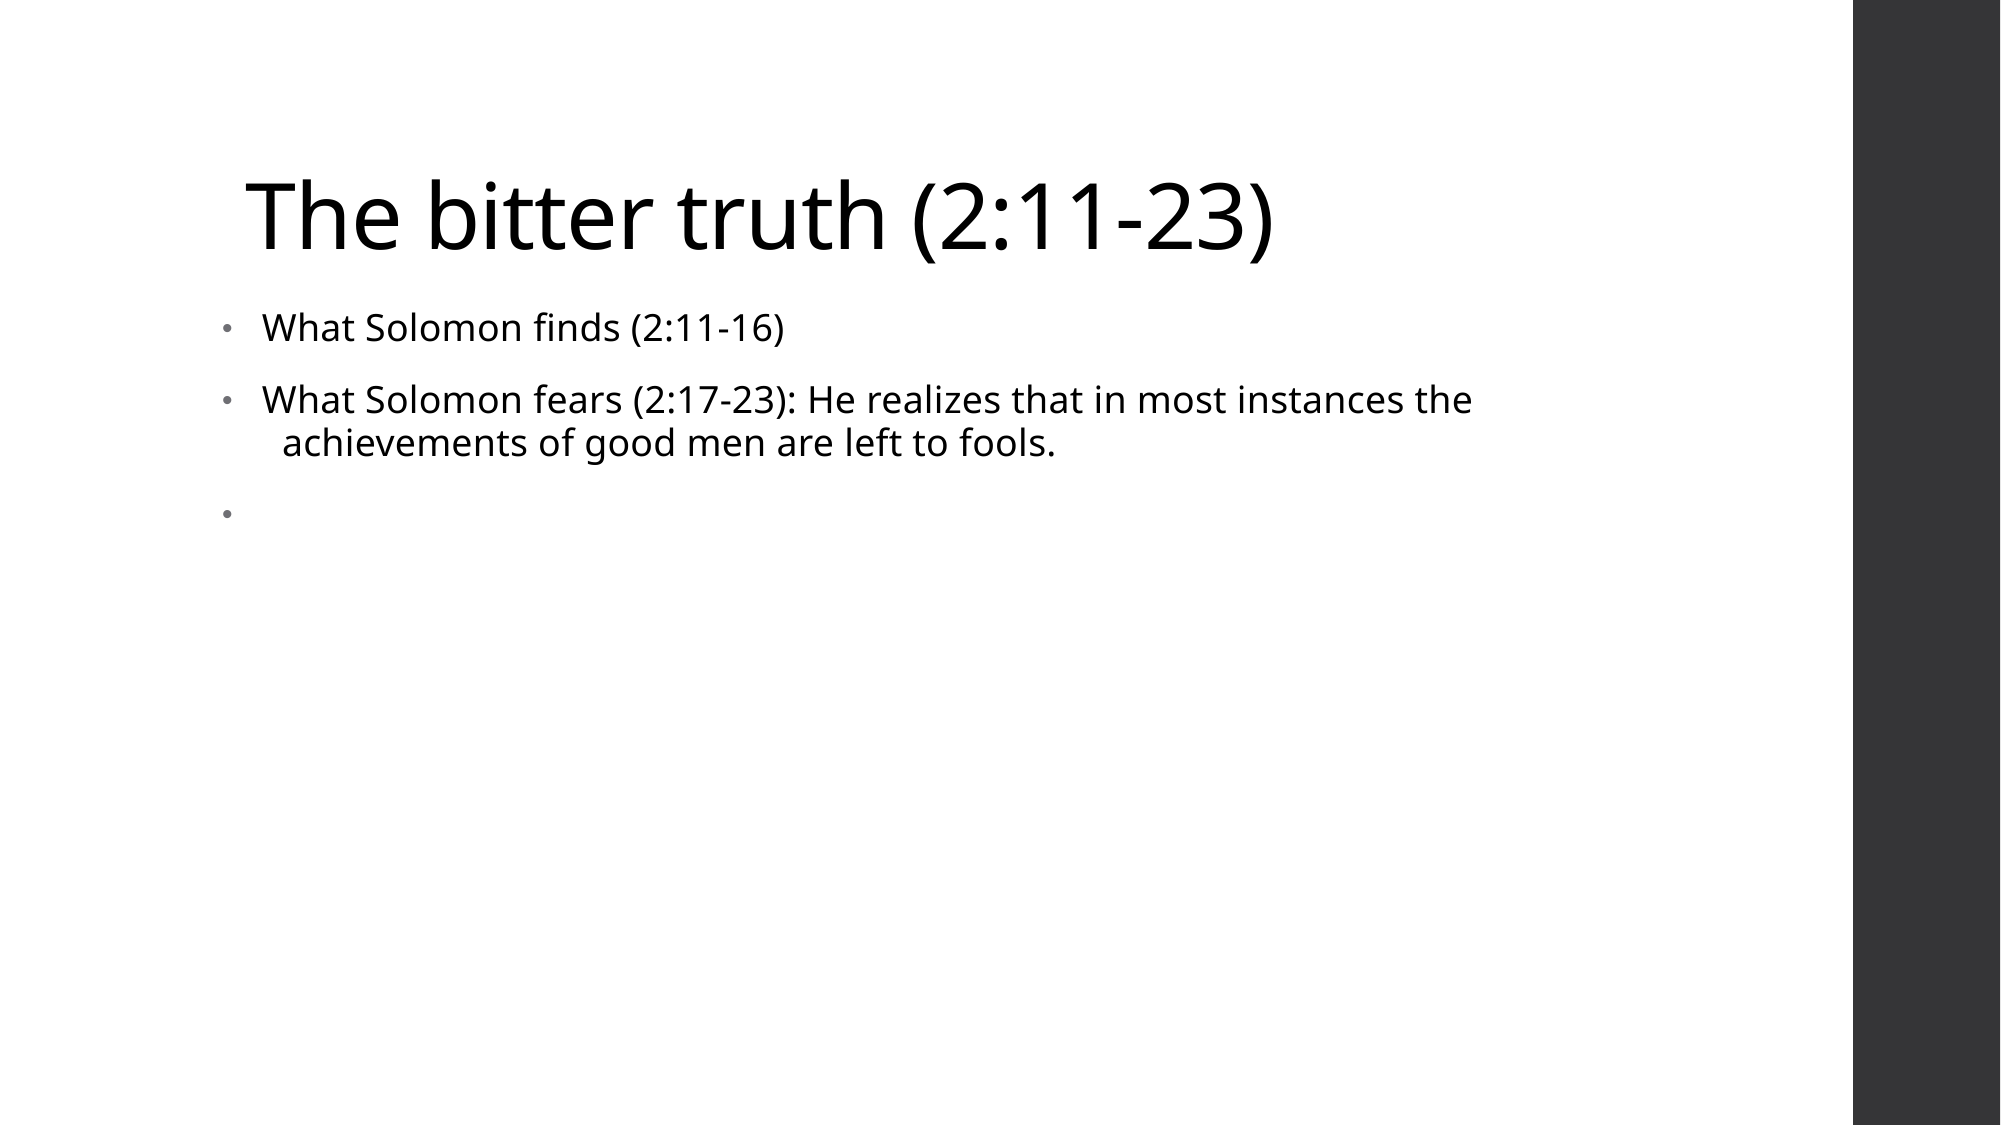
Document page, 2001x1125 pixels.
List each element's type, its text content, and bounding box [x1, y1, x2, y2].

title The bitter truth (2:11-23) [206, 60, 1797, 278]
list What Solomon finds (2:11-16) What Solomon fears (2:17-23): He realizes that in most instances the achievements of good men are left to fools. [206, 299, 1617, 1014]
